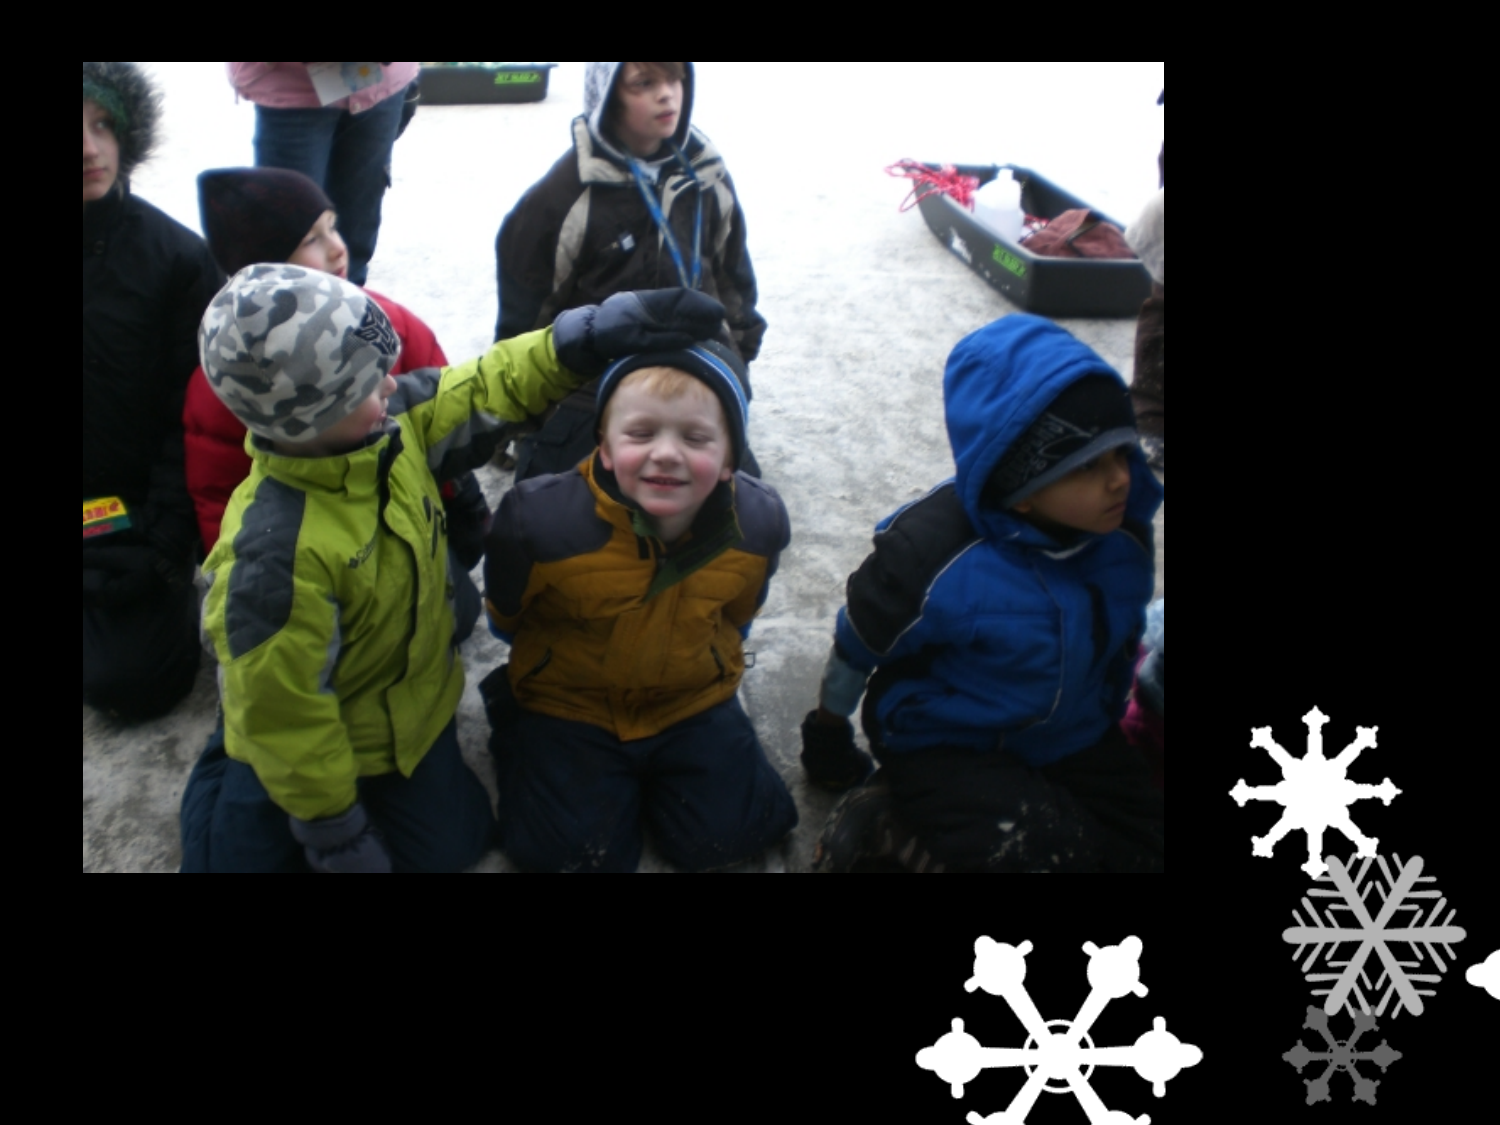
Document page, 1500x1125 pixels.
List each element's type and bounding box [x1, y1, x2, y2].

picture [83, 62, 1164, 873]
